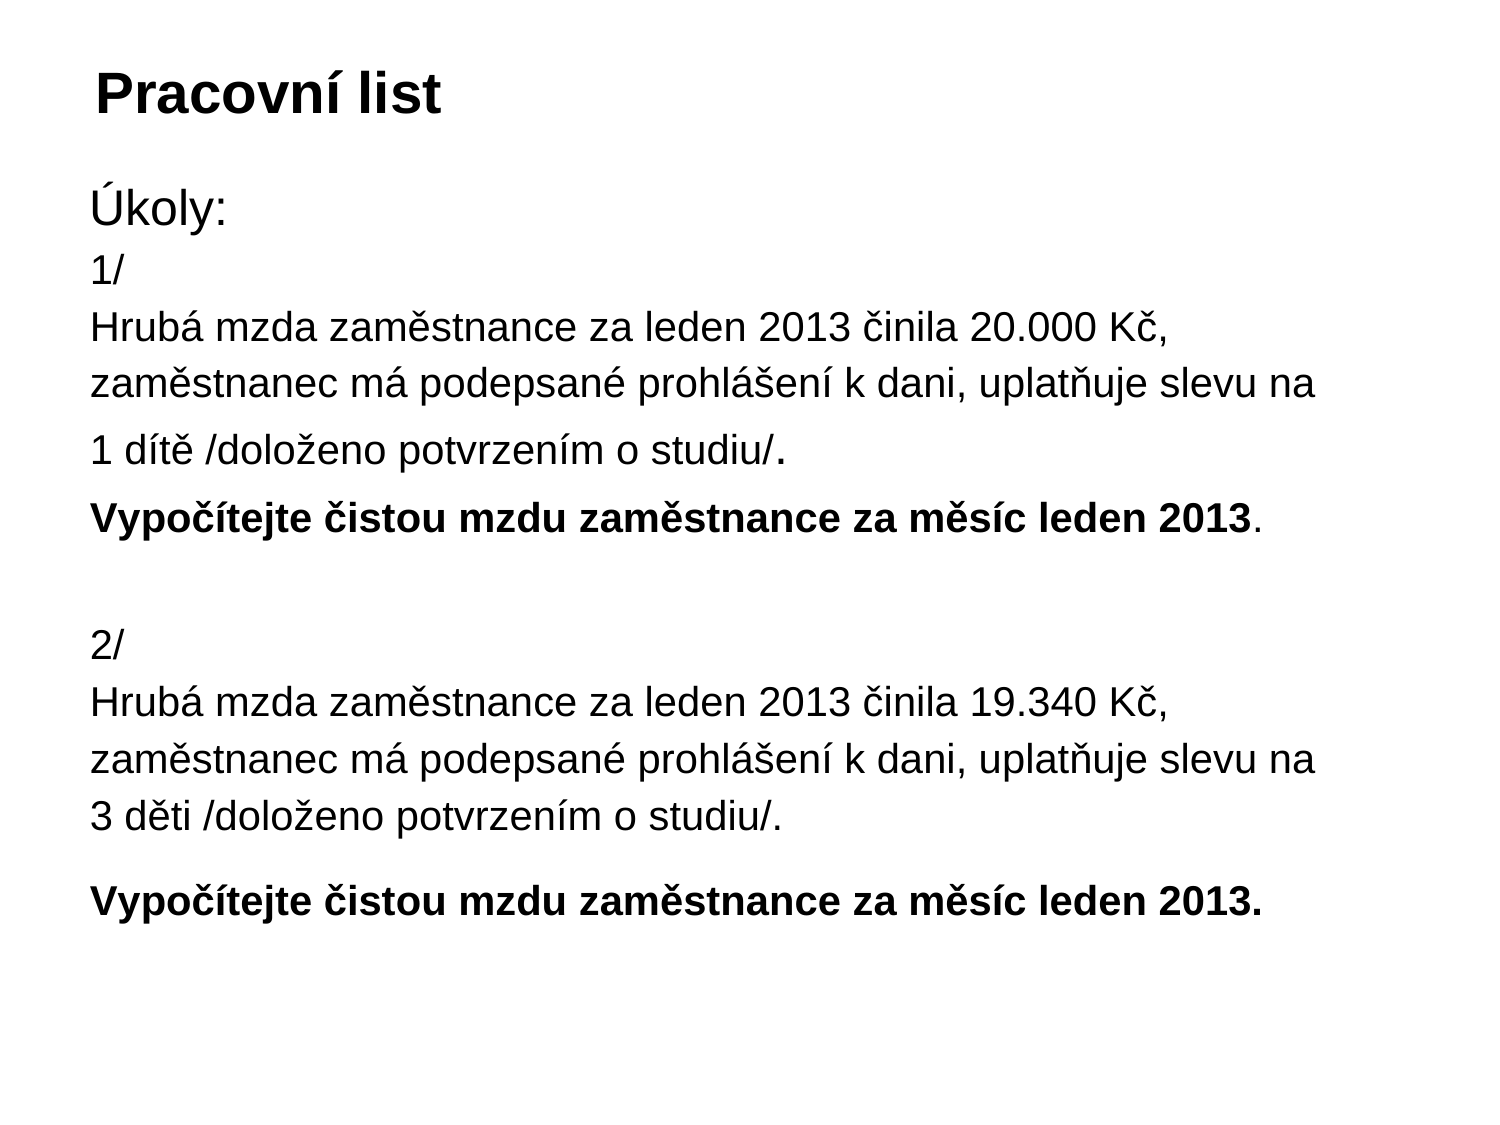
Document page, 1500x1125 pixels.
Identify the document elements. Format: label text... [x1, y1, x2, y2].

list Úkoly: 1/ Hrubá mzda zaměstnance za leden 2013 činila 20.000 Kč, zaměstnanec má podepsané prohlášení k dani, uplatňuje slevu na 1 dítě /doloženo potvrzením o studiu/. Vypočítejte čistou mzdu zaměstnance za měsíc leden 2013. 2/ Hrubá mzda zaměstnance za leden 2013 činila 19.340 Kč, zaměstnanec má podepsané prohlášení k dani, uplatňuje slevu na 3 děti /doloženo potvrzením o studiu/. Vypočítejte čistou mzdu zaměstnance za měsíc leden 2013. [75, 172, 1426, 1107]
title Pracovní list [75, 45, 1426, 172]
